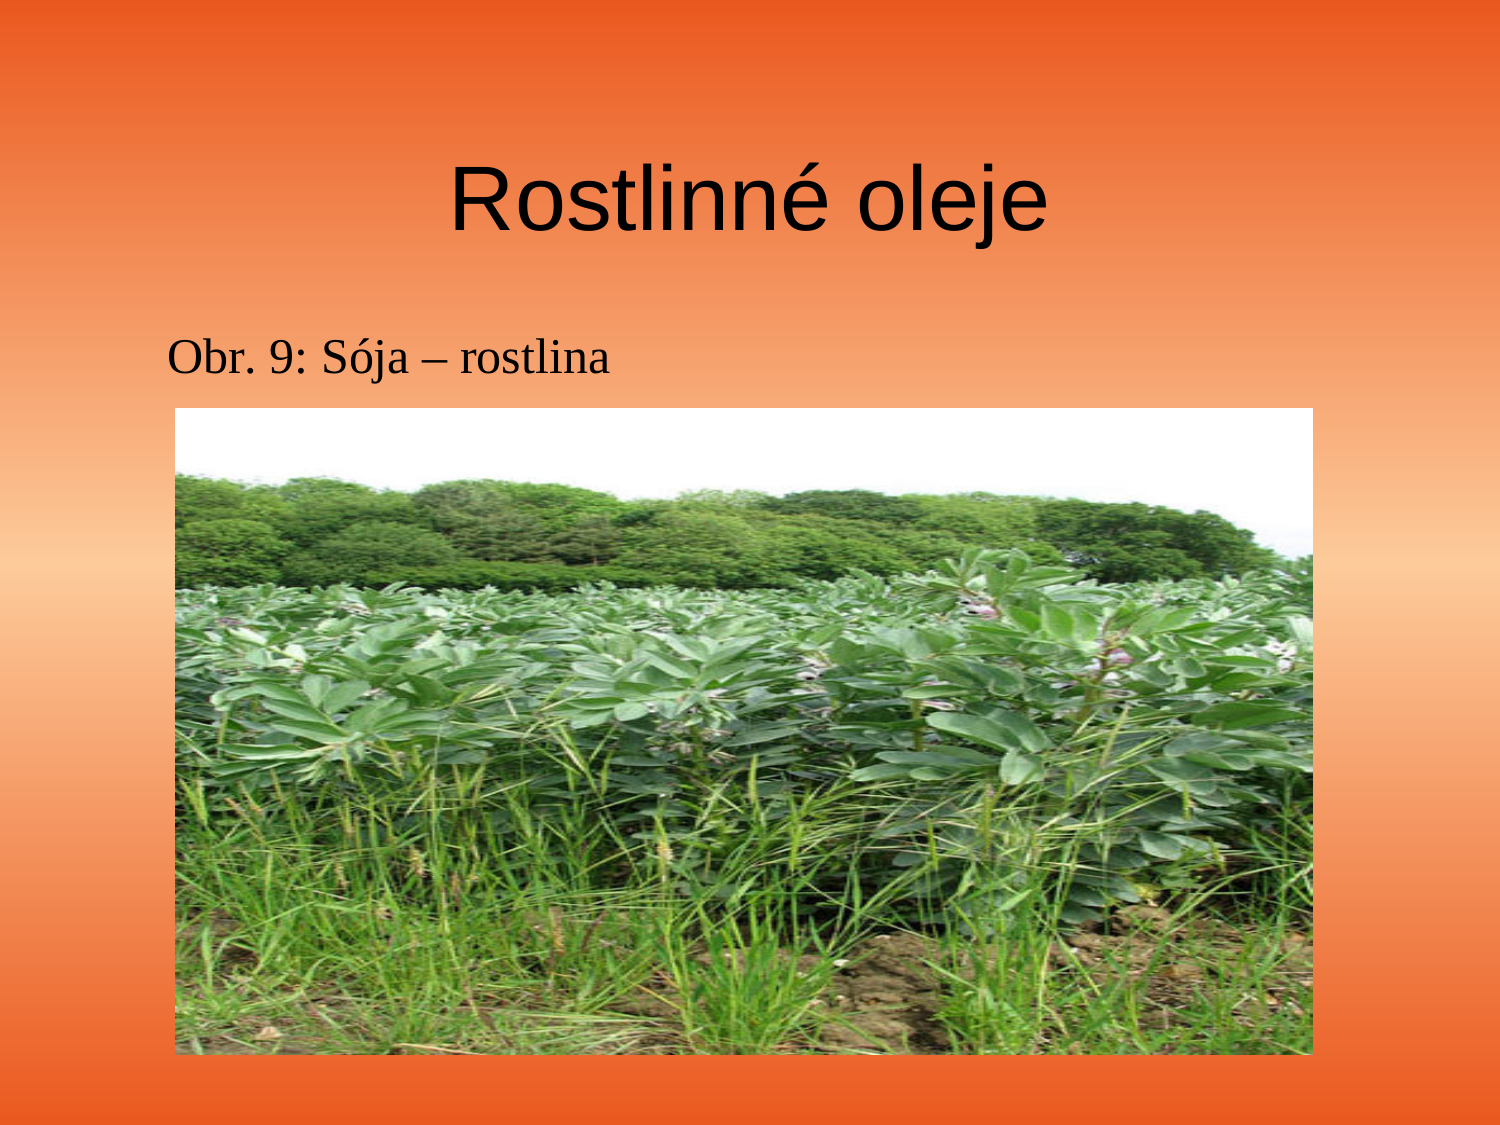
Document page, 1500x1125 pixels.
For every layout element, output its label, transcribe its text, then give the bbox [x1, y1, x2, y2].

title Rostlinné oleje [112, 99, 1388, 288]
text_box [175, 408, 1313, 1055]
text_box Obr. 9: Sója – rostlina [152, 316, 786, 392]
